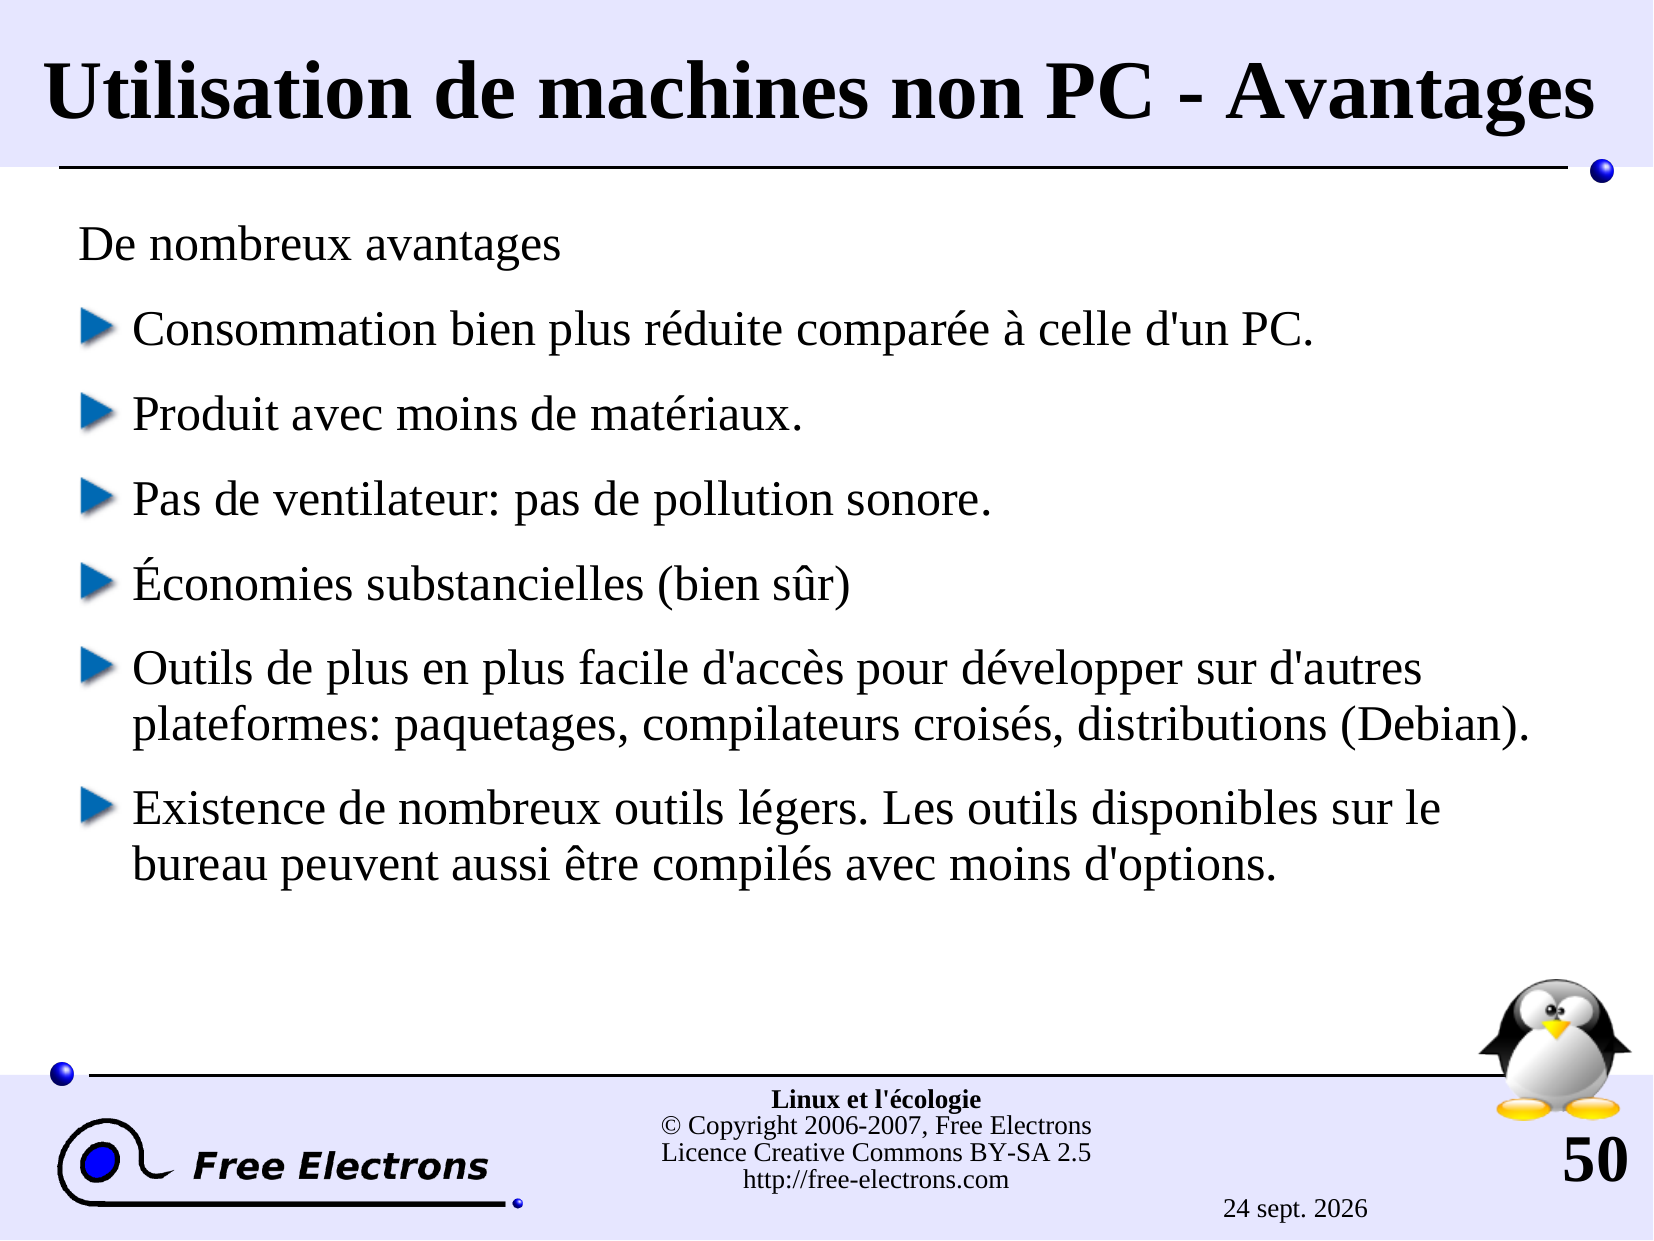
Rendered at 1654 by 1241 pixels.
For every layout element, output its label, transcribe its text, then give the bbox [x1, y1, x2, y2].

list De nombreux avantages Consommation bien plus réduite comparée à celle d'un PC. Produit avec moins de matériaux. Pas de ventilateur: pas de pollution sonore. Économies substancielles (bien sûr) Outils de plus en plus facile d'accès pour développer sur d'autres plateformes: paquetages, compilateurs croisés, distributions (Debian). Existence de nombreux outils légers. Les outils disponibles sur le bureau peuvent aussi être compilés avec moins d'options. [61, 216, 1570, 1066]
title Utilisation de machines non PC - Avantages [20, 29, 1620, 153]
picture [1476, 979, 1634, 1121]
picture [50, 1107, 527, 1216]
